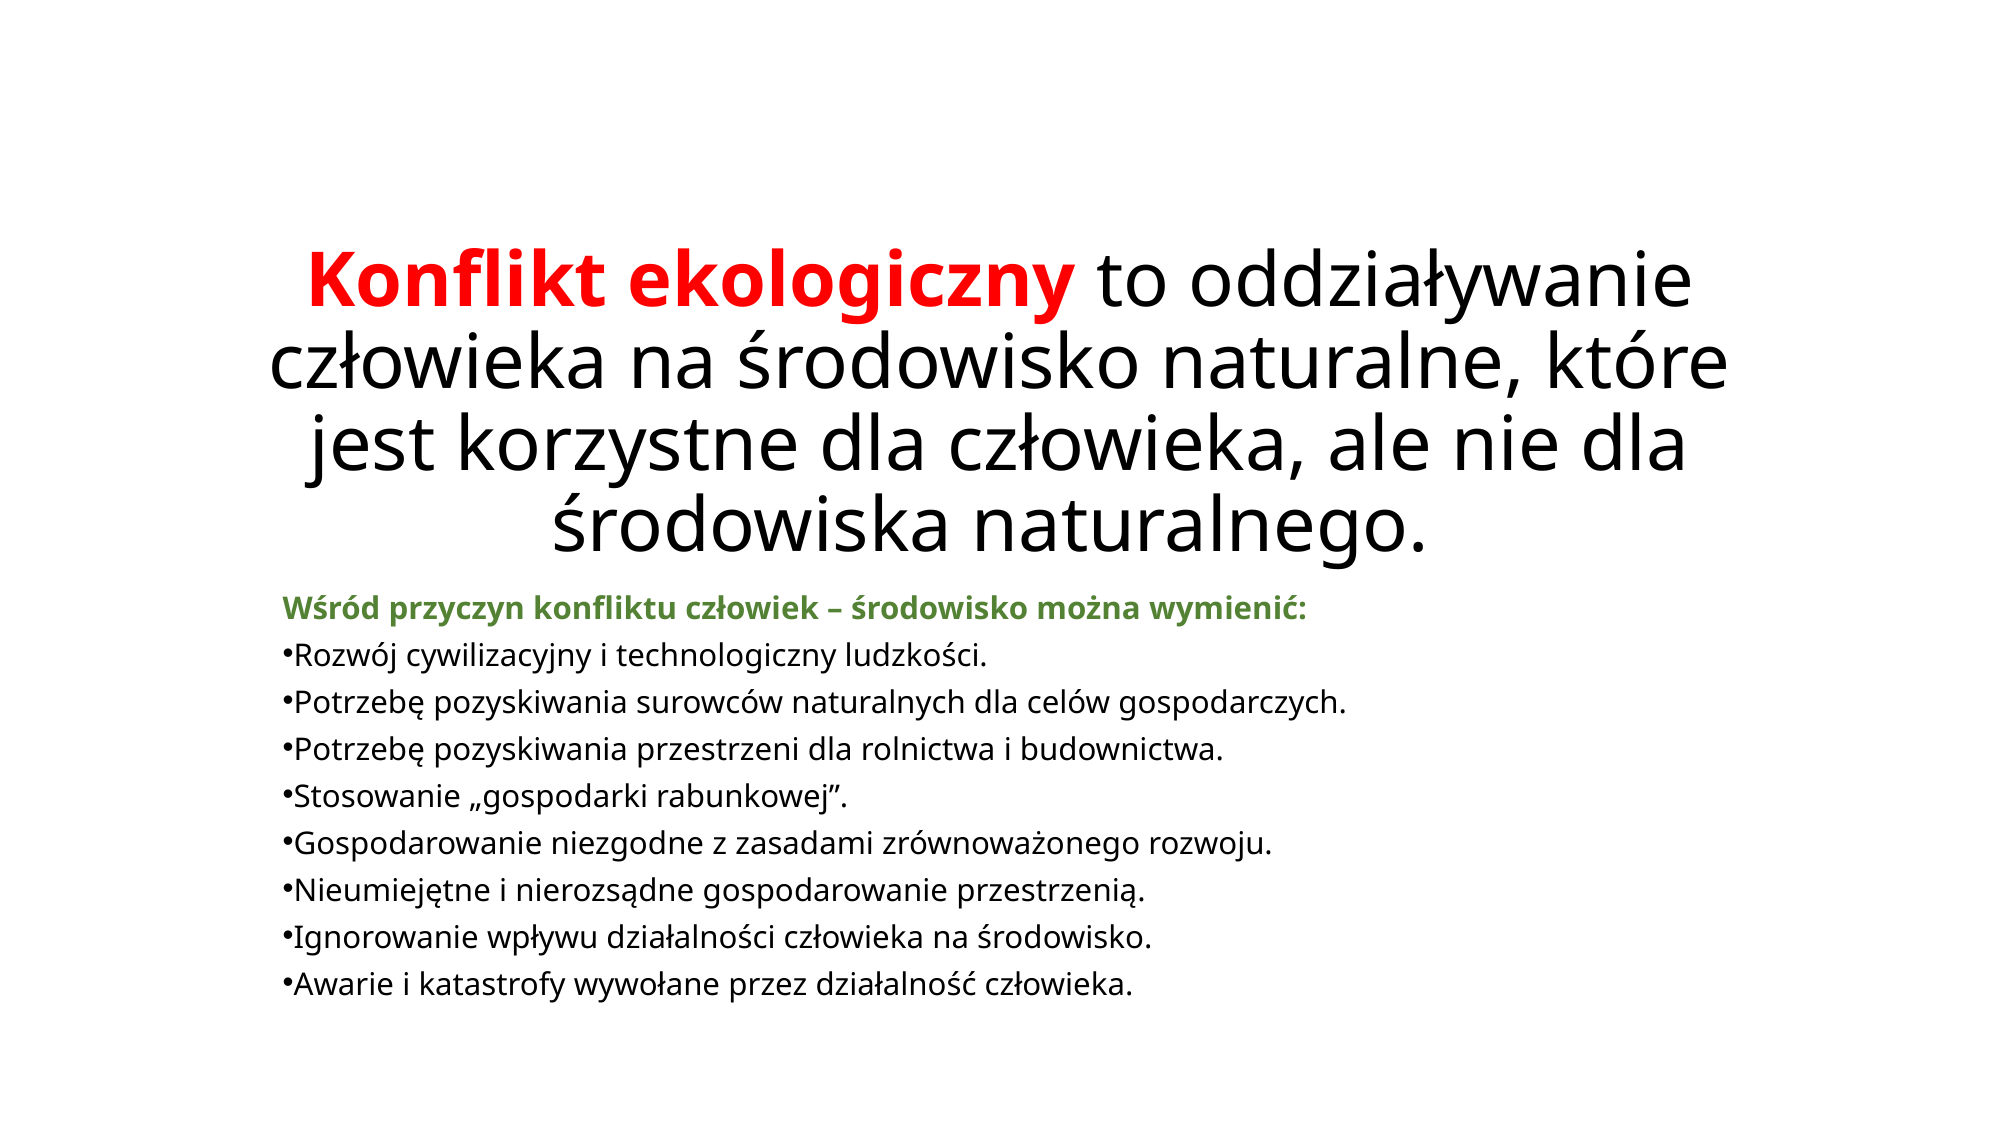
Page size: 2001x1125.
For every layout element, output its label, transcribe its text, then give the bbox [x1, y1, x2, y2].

subtitle Wśród przyczyn konfliktu człowiek – środowisko można wymienić: Rozwój cywilizacyjny i technologiczny ludzkości. Potrzebę pozyskiwania surowców naturalnych dla celów gospodarczych. Potrzebę pozyskiwania przestrzeni dla rolnictwa i budownictwa. Stosowanie „gospodarki rabunkowej”. Gospodarowanie niezgodne z zasadami zrównoważonego rozwoju. Nieumiejętne i nierozsądne gospodarowanie przestrzenią. Ignorowanie wpływu działalności człowieka na środowisko. Awarie i katastrofy wywołane przez działalność człowieka. [267, 590, 1751, 1010]
title Konflikt ekologiczny to oddziaływanie człowieka na środowisko naturalne, które jest korzystne dla człowieka, ale nie dla środowiska naturalnego. [249, 184, 1750, 576]
